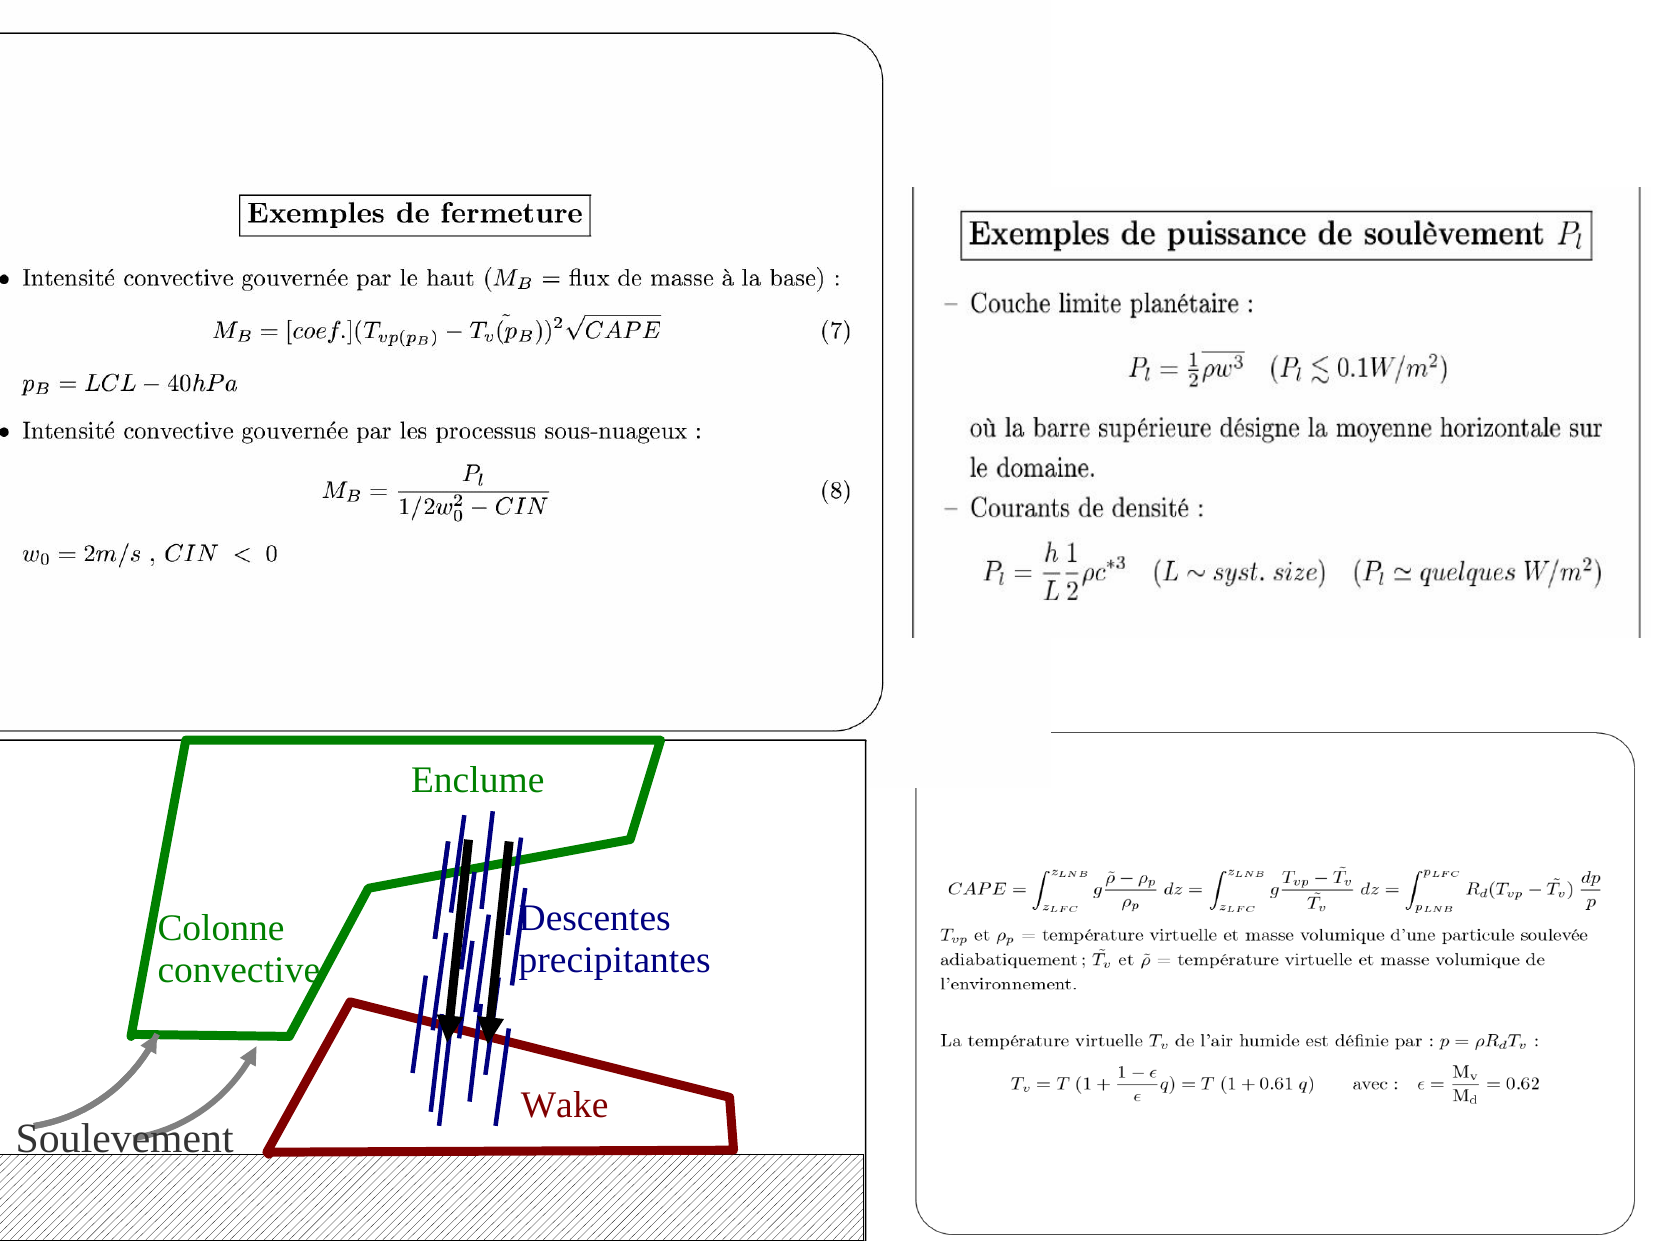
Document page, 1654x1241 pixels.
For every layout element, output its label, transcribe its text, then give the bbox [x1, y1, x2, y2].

text_box [455, 869, 501, 1028]
text_box [160, 745, 654, 946]
text_box Enclume [411, 758, 545, 801]
text_box Colonne convective [157, 906, 331, 992]
text_box [276, 1008, 728, 1147]
text_box [0, 740, 181, 1153]
text_box [138, 926, 307, 1031]
text_box [82, 878, 459, 1153]
text_box Wake [520, 1083, 609, 1126]
picture [0, 0, 1654, 1241]
text_box [496, 740, 866, 1153]
text_box Soulevement [15, 1115, 235, 1163]
text_box [506, 866, 514, 923]
text_box Descentes precipitantes [518, 896, 712, 982]
